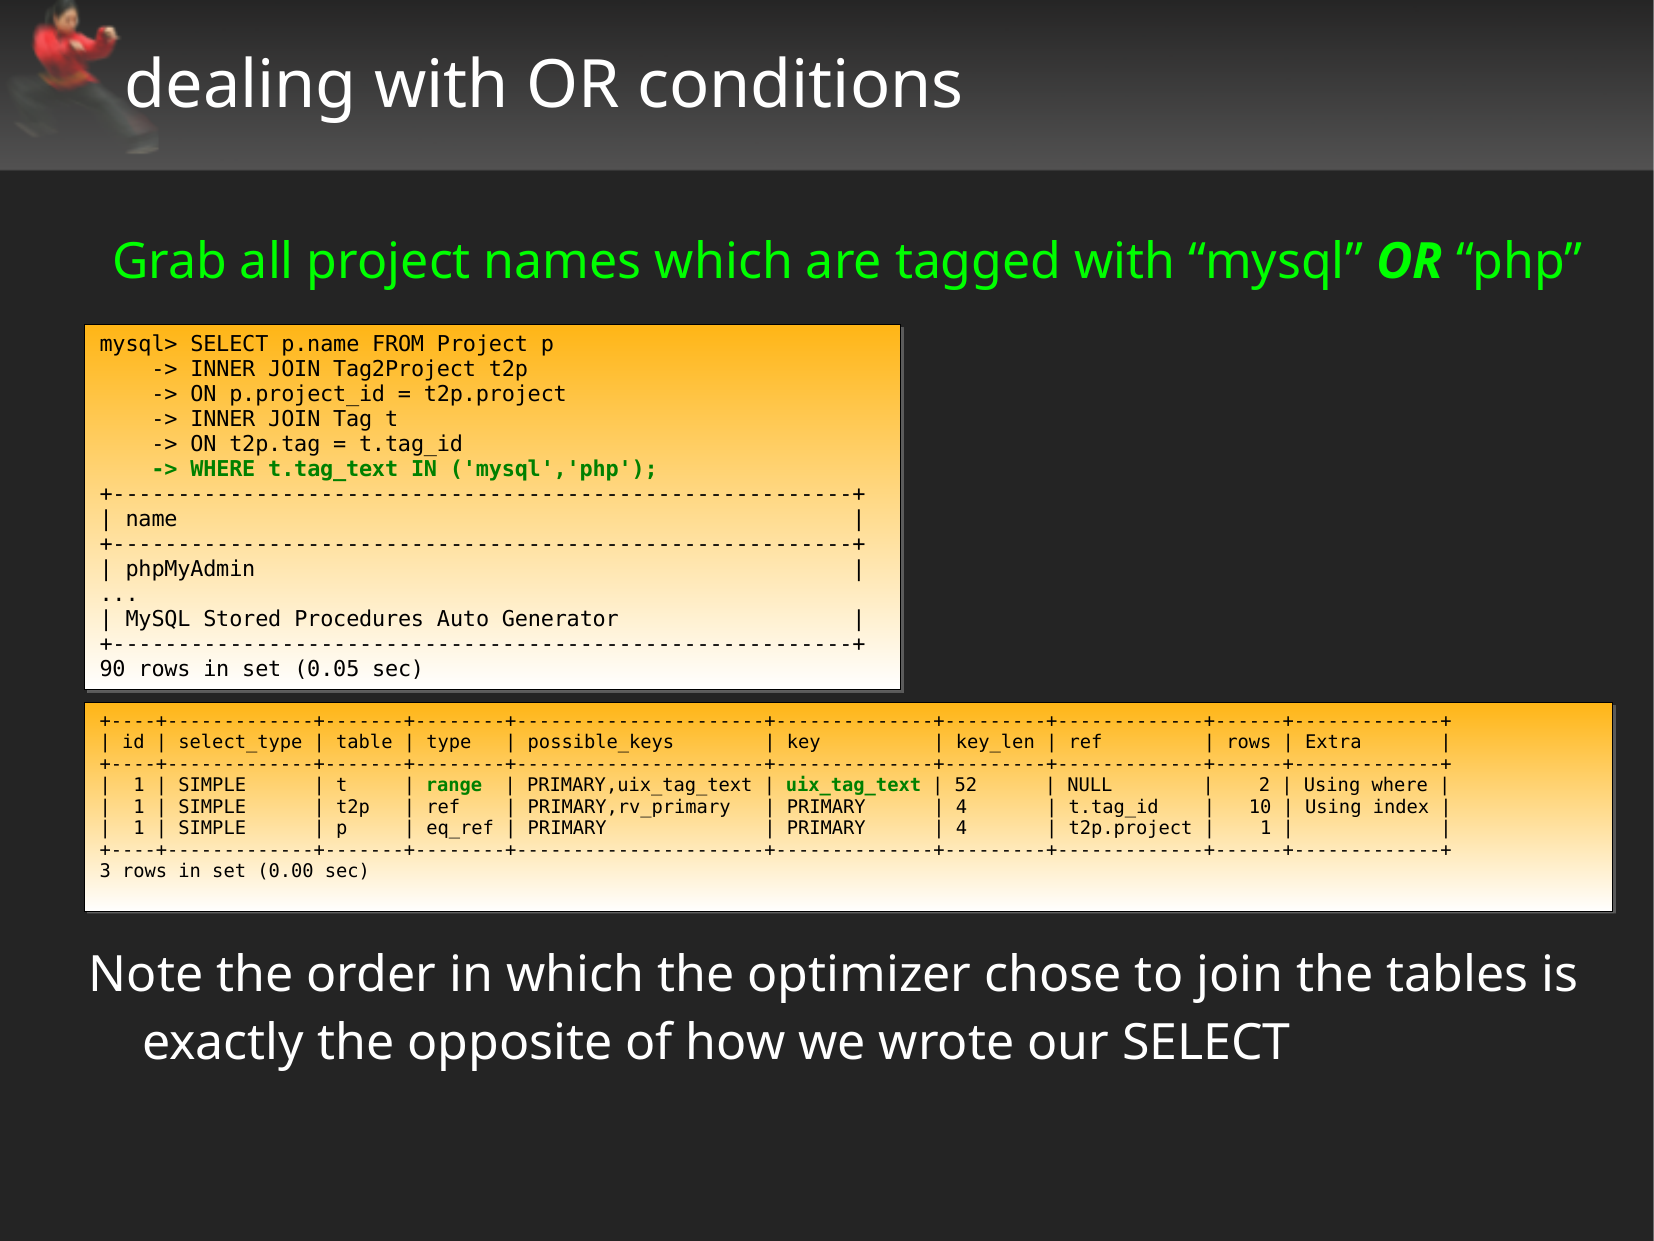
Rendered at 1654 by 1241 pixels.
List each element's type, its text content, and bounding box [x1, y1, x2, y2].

picture [0, 0, 1654, 1241]
title dealing with OR conditions [124, 39, 1625, 125]
text_box +----+-------------+-------+--------+----------------------+--------------+---------+-------------+------+-------------+ | id | select_type | table | type | possible_keys | key | key_len | ref | rows | Extra | +----+-------------+-------+--------+----------------------+--------------+---------+-------------+------+-------------+ | 1 | SIMPLE | t | range | PRIMARY,uix_tag_text | uix_tag_text | 52 | NULL | 2 | Using where | | 1 | SIMPLE | t2p | ref | PRIMARY,rv_primary | PRIMARY | 4 | t.tag_id | 10 | Using index | | 1 | SIMPLE | p | eq_ref | PRIMARY | PRIMARY | 4 | t2p.project | 1 | | +----+-------------+-------+--------+----------------------+--------------+---------+-------------+------+-------------+ 3 rows in set (0.00 sec) [84, 755, 1613, 912]
text_box +----+-------------+-------+--------+----------------------+--------------+---------+-------------+------+-------------+ | id | select_type | table | type | possible_keys | key | key_len | ref | rows | Extra | +----+-------------+-------+--------+----------------------+--------------+---------+-------------+------+-------------+ | 1 | SIMPLE | t | range | PRIMARY,uix_tag_text | uix_tag_text | 52 | NULL | 2 | Using where | | 1 | SIMPLE | t2p | ref | PRIMARY,rv_primary | PRIMARY | 4 | t.tag_id | 10 | Using index | | 1 | SIMPLE | p | eq_ref | PRIMARY | PRIMARY | 4 | t2p.project | 1 | | +----+-------------+-------+--------+----------------------+--------------+---------+-------------+------+-------------+ 3 rows in set (0.00 sec) [84, 702, 1613, 752]
list Grab all project names which are tagged with “mysql” OR “php” [75, 225, 1613, 301]
list Note the order in which the optimizer chose to join the tables is exactly the opposite of how we wrote our SELECT [71, 937, 1595, 1054]
text_box mysql> SELECT p.name FROM Project p -> INNER JOIN Tag2Project t2p -> ON p.project_id = t2p.project -> INNER JOIN Tag t -> ON t2p.tag = t.tag_id -> WHERE t.tag_text IN ('mysql','php'); +---------------------------------------------------------+ | name | +---------------------------------------------------------+ | phpMyAdmin | ... | MySQL Stored Procedures Auto Generator | +---------------------------------------------------------+ 90 rows in set (0.05 sec) [84, 324, 901, 690]
